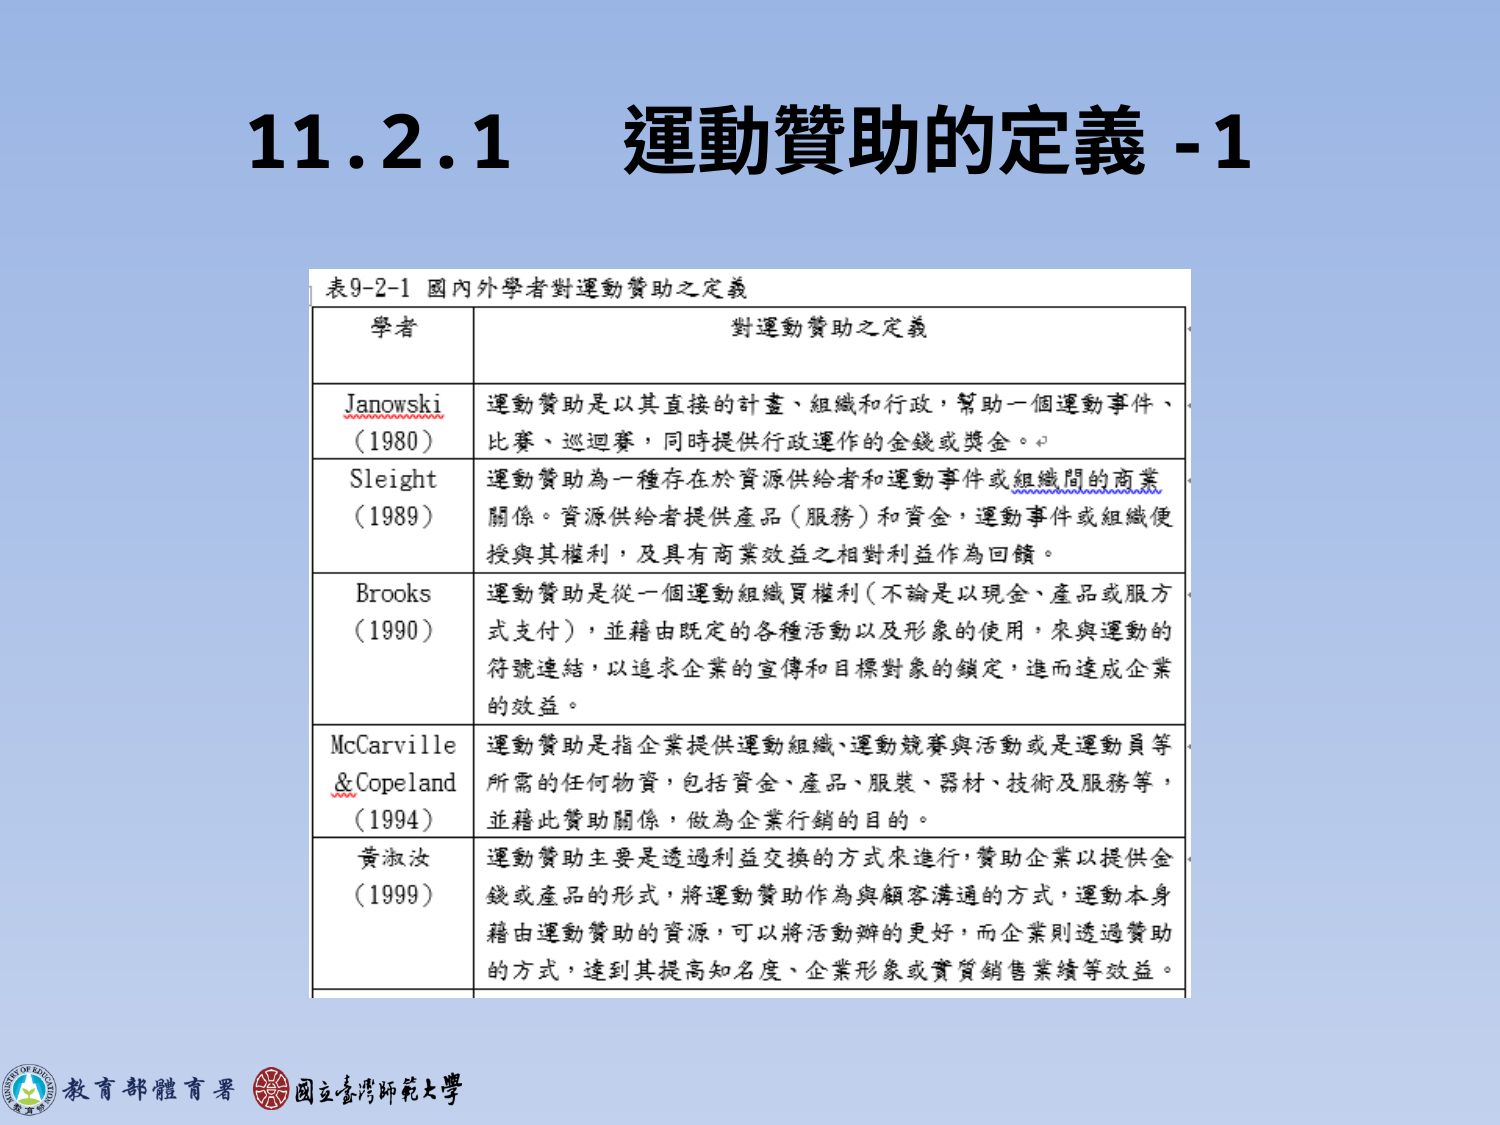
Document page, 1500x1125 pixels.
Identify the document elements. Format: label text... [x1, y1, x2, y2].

picture [309, 269, 1191, 998]
title 11.2.1 運動贊助的定義-1 [75, 45, 1426, 233]
